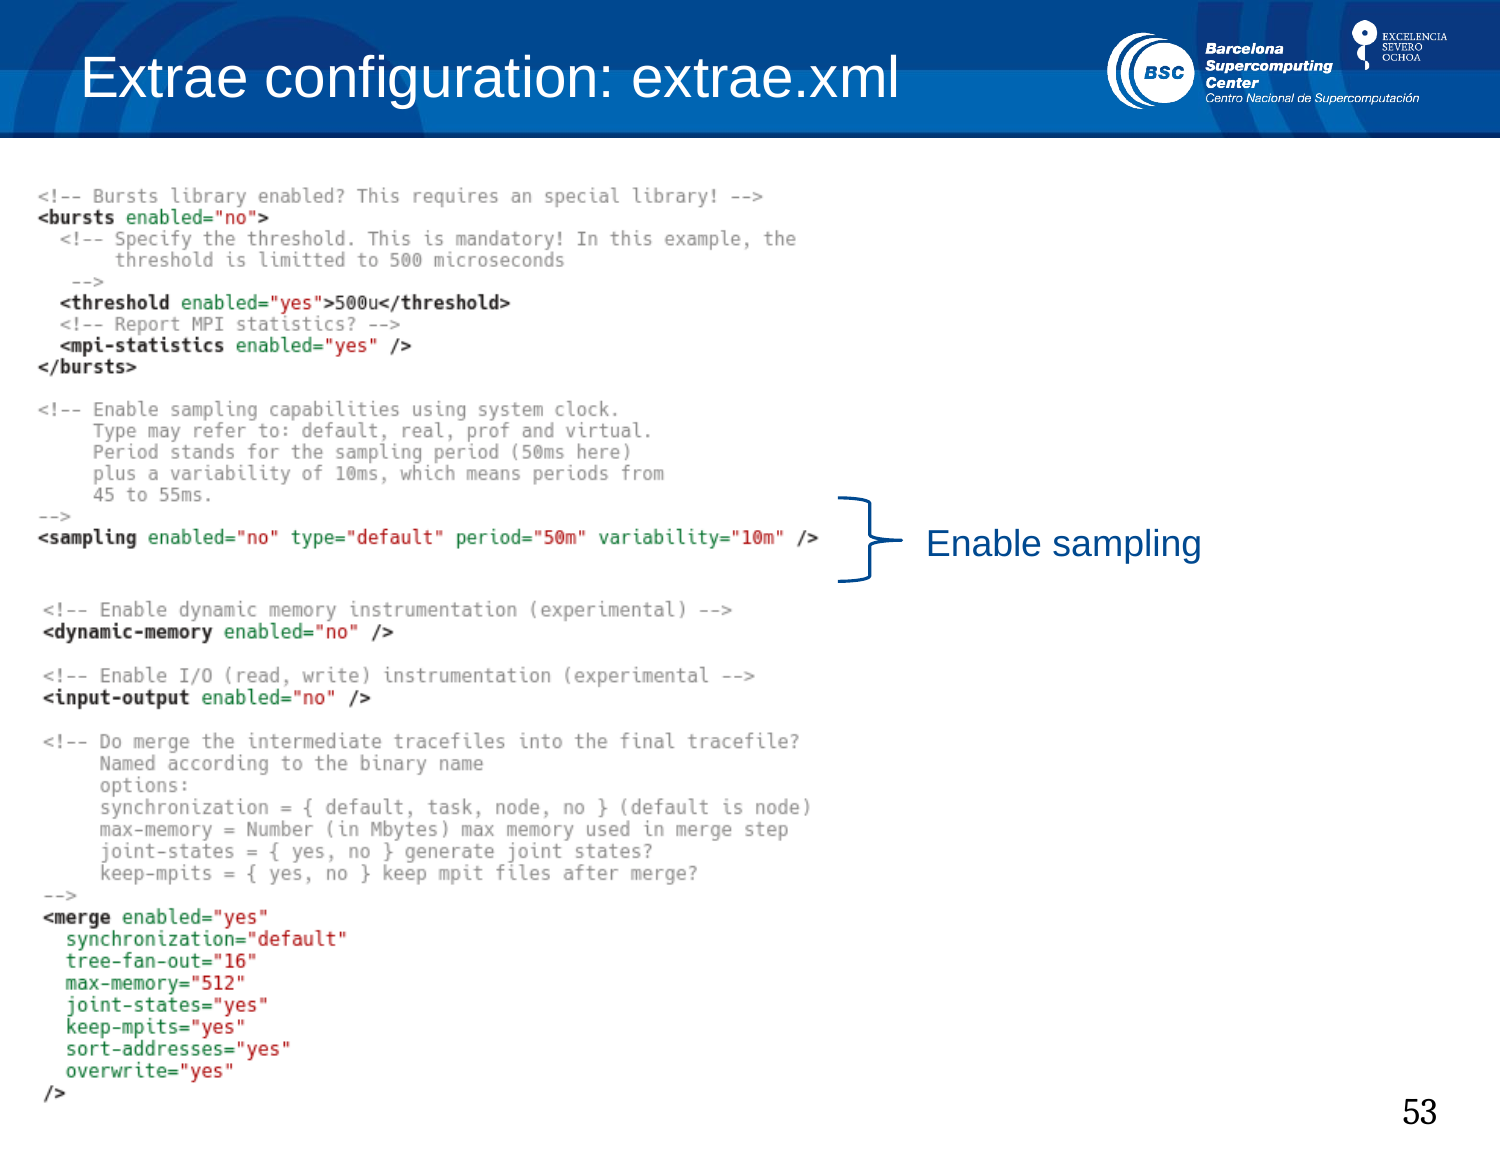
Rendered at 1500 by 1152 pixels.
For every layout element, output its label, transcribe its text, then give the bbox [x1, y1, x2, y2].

text_box Enable sampling [843, 511, 1285, 574]
title Extrae configuration: extrae.xml [65, 23, 1081, 138]
picture [24, 171, 916, 561]
picture [24, 587, 996, 1117]
picture [0, 0, 1500, 138]
